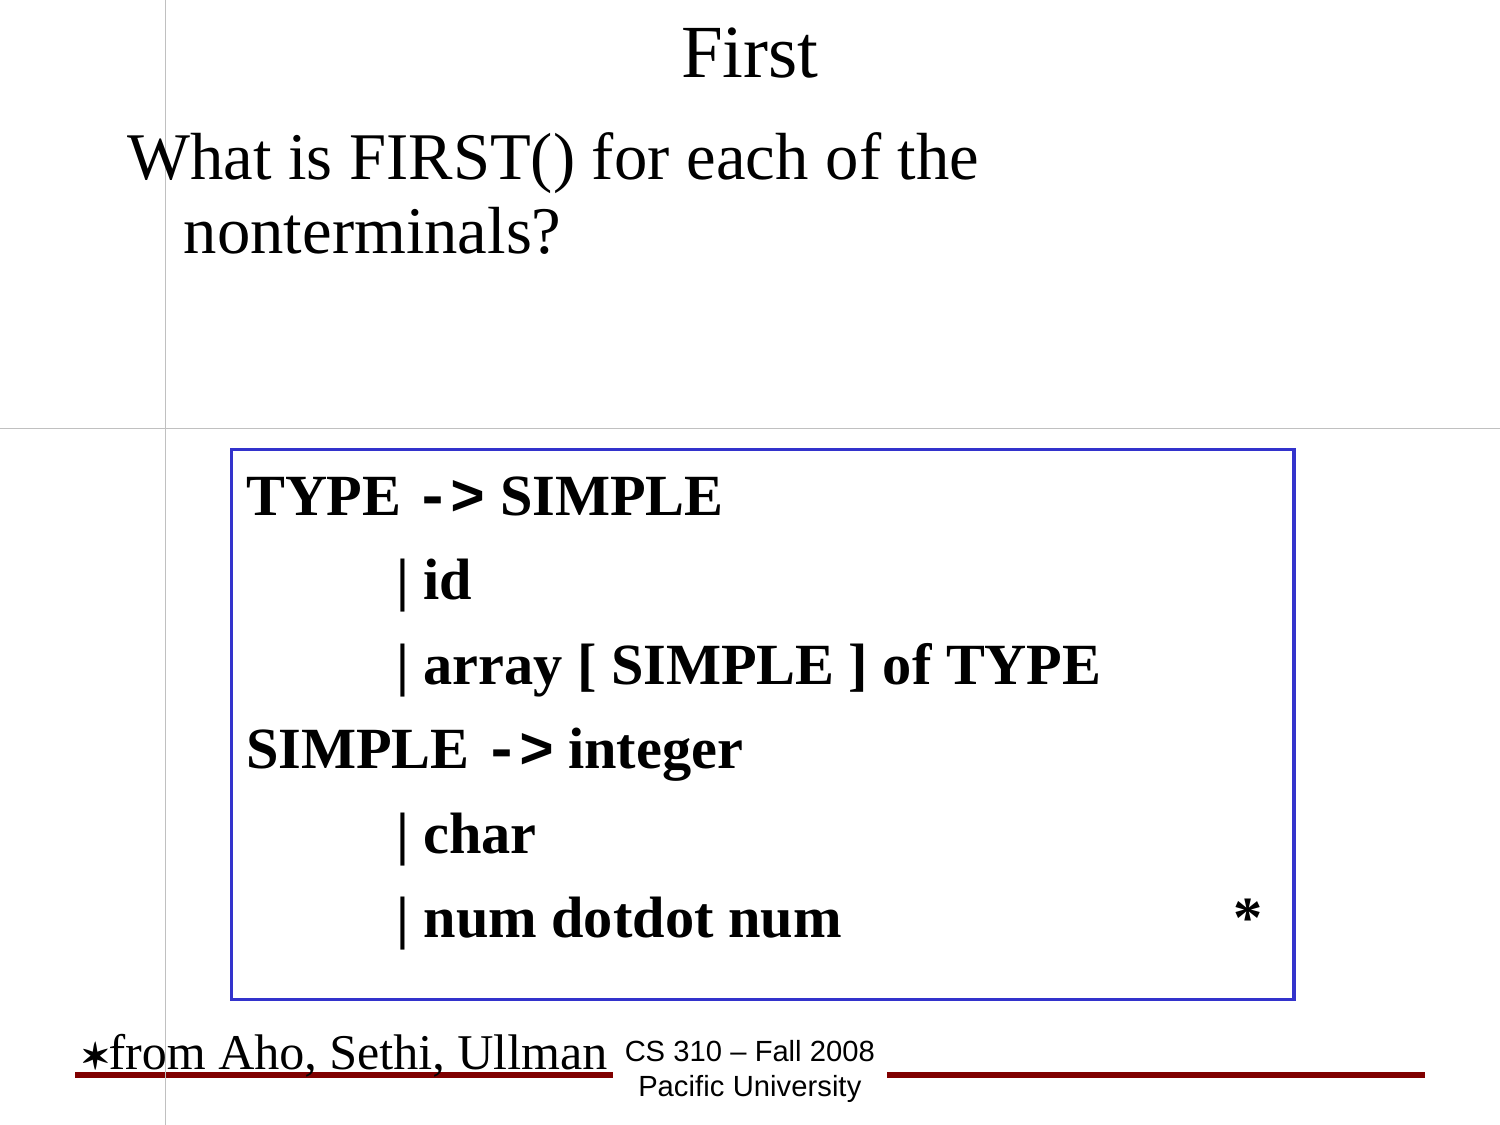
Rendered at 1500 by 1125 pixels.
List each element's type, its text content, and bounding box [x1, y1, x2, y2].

title First [112, 0, 1388, 106]
list What is FIRST() for each of the nonterminals? [112, 112, 1388, 1001]
text_box TYPE -> SIMPLE | id | array [ SIMPLE ] of TYPE SIMPLE -> integer | char | num dotdot num * [231, 449, 1295, 1000]
text_box *from Aho, Sethi, Ullman [68, 1011, 623, 1087]
